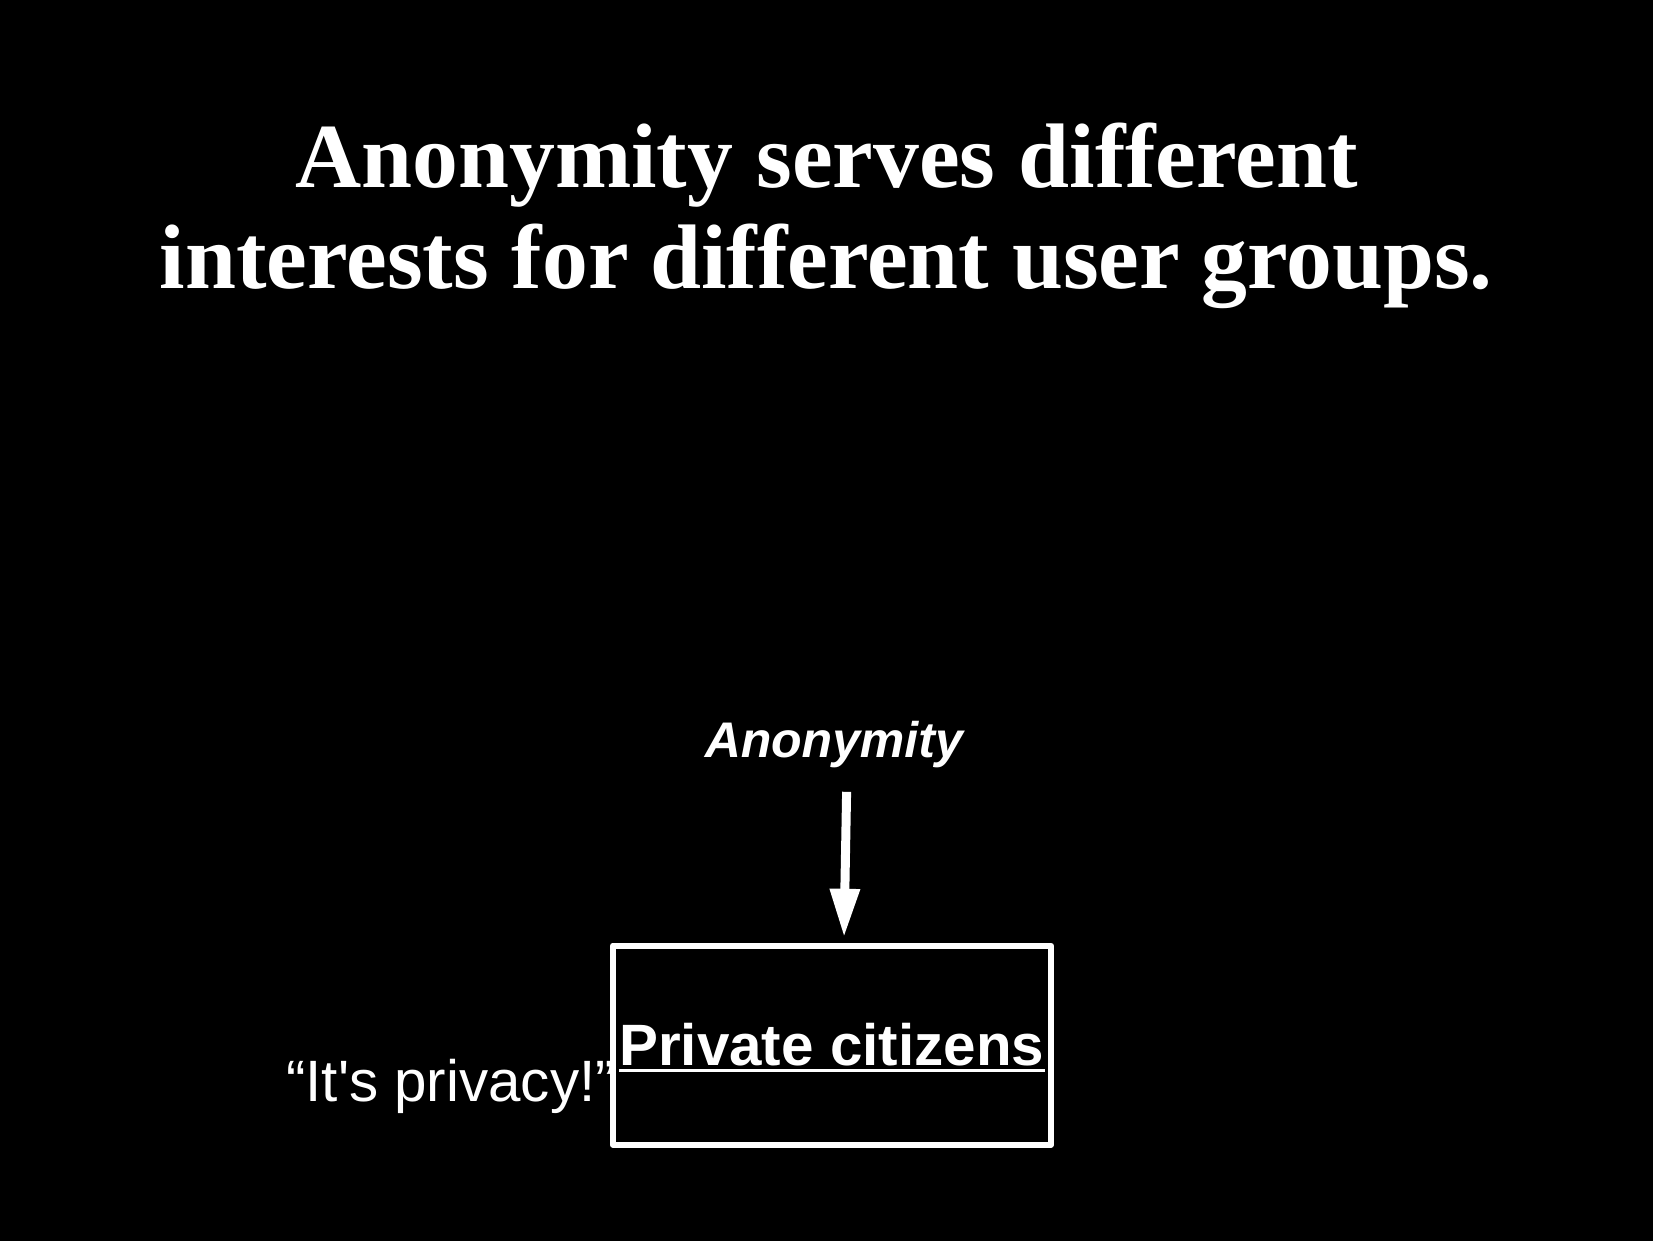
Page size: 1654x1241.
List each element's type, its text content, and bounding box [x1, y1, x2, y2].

title Anonymity serves different interests for different user groups. [121, 86, 1534, 327]
text_box Anonymity [632, 668, 1036, 813]
text_box Private citizens [612, 945, 1052, 1145]
text_box “It's privacy!” [271, 1041, 631, 1129]
